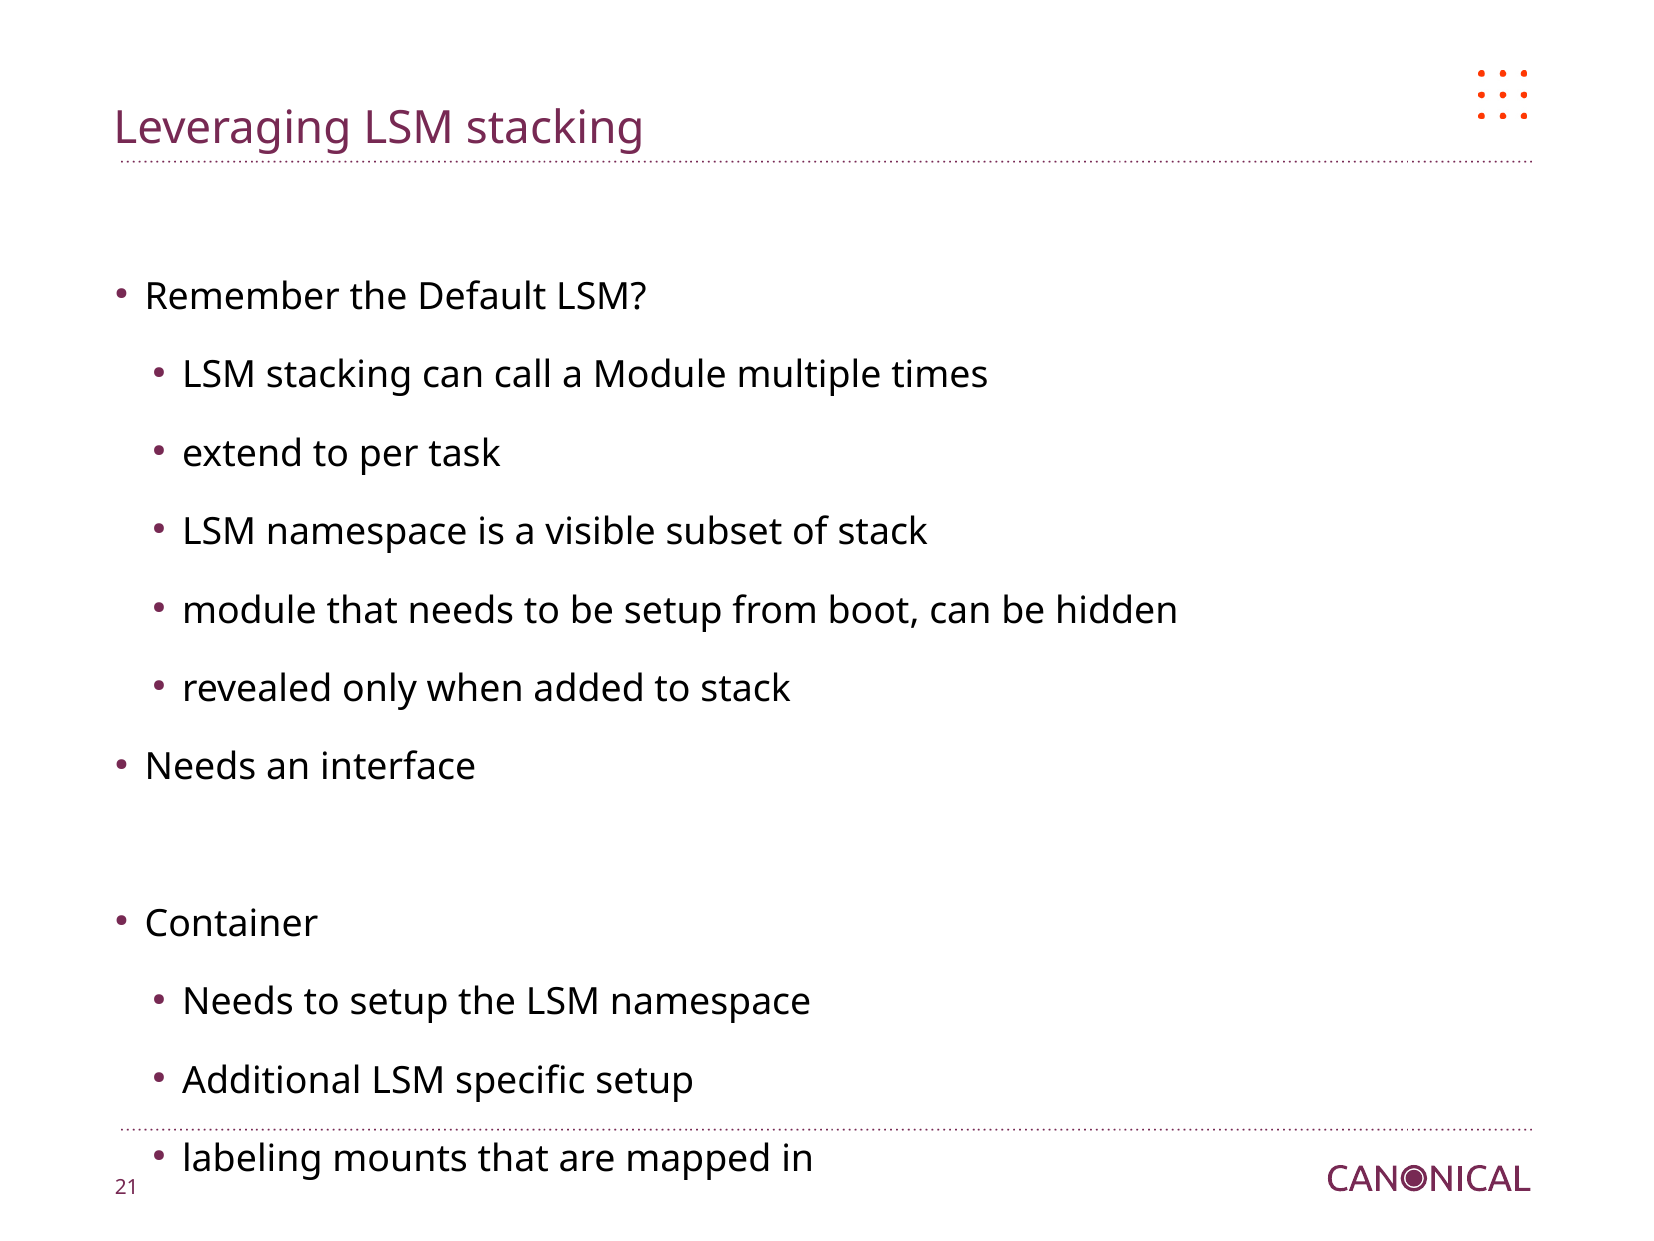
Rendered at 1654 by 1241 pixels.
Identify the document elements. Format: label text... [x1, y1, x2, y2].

picture [111, 1127, 1533, 1134]
picture [111, 159, 1533, 166]
title Leveraging LSM stacking [113, 105, 1382, 148]
list Remember the Default LSM? LSM stacking can call a Module multiple times extend to per task LSM namespace is a visible subset of stack module that needs to be setup from boot, can be hidden revealed only when added to stack Needs an interface Container Needs to setup the LSM namespace Additional LSM specific setup labeling mounts that are mapped in [115, 256, 1540, 1038]
picture [1478, 70, 1527, 119]
